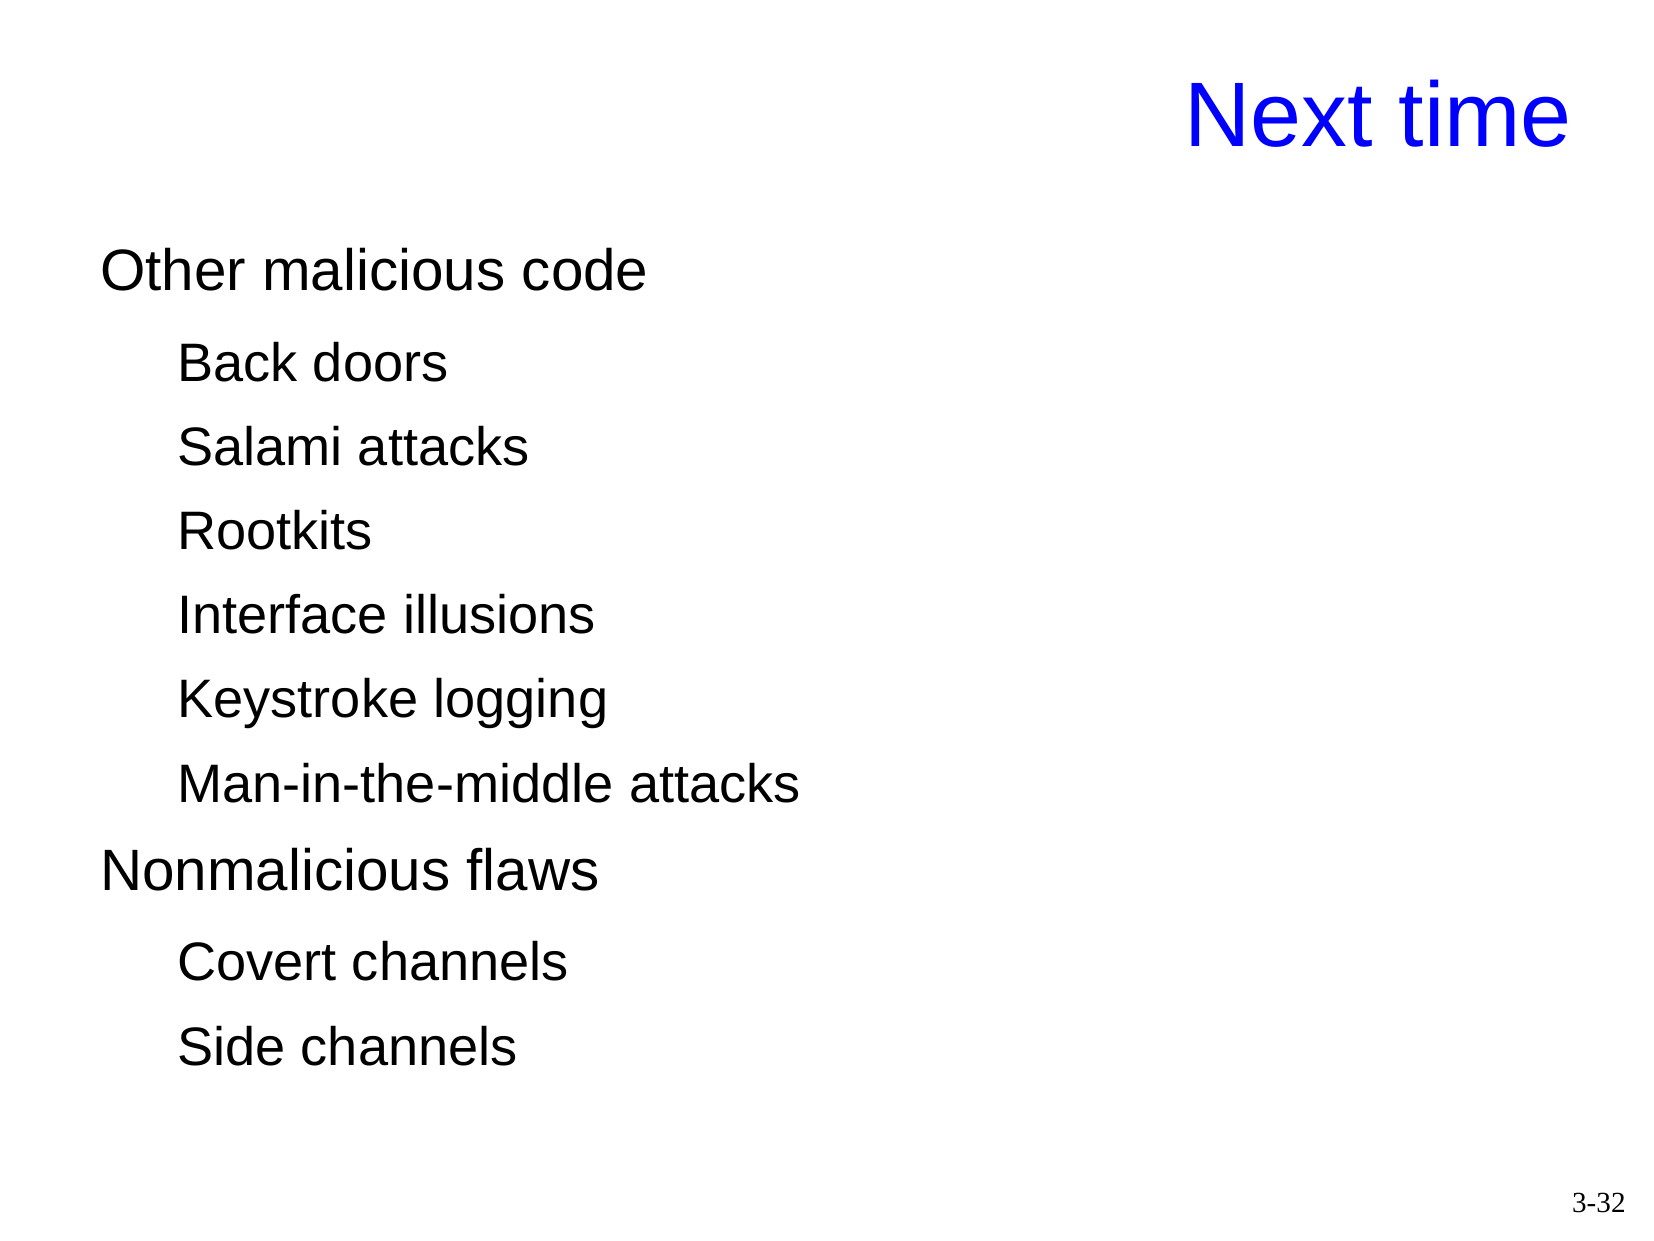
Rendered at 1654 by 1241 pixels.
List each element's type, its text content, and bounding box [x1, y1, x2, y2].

list Other malicious code Back doors Salami attacks Rootkits Interface illusions Keystroke logging Man-in-the-middle attacks Nonmalicious flaws Covert channels Side channels [82, 237, 1571, 1156]
title Next time [84, 18, 1573, 211]
